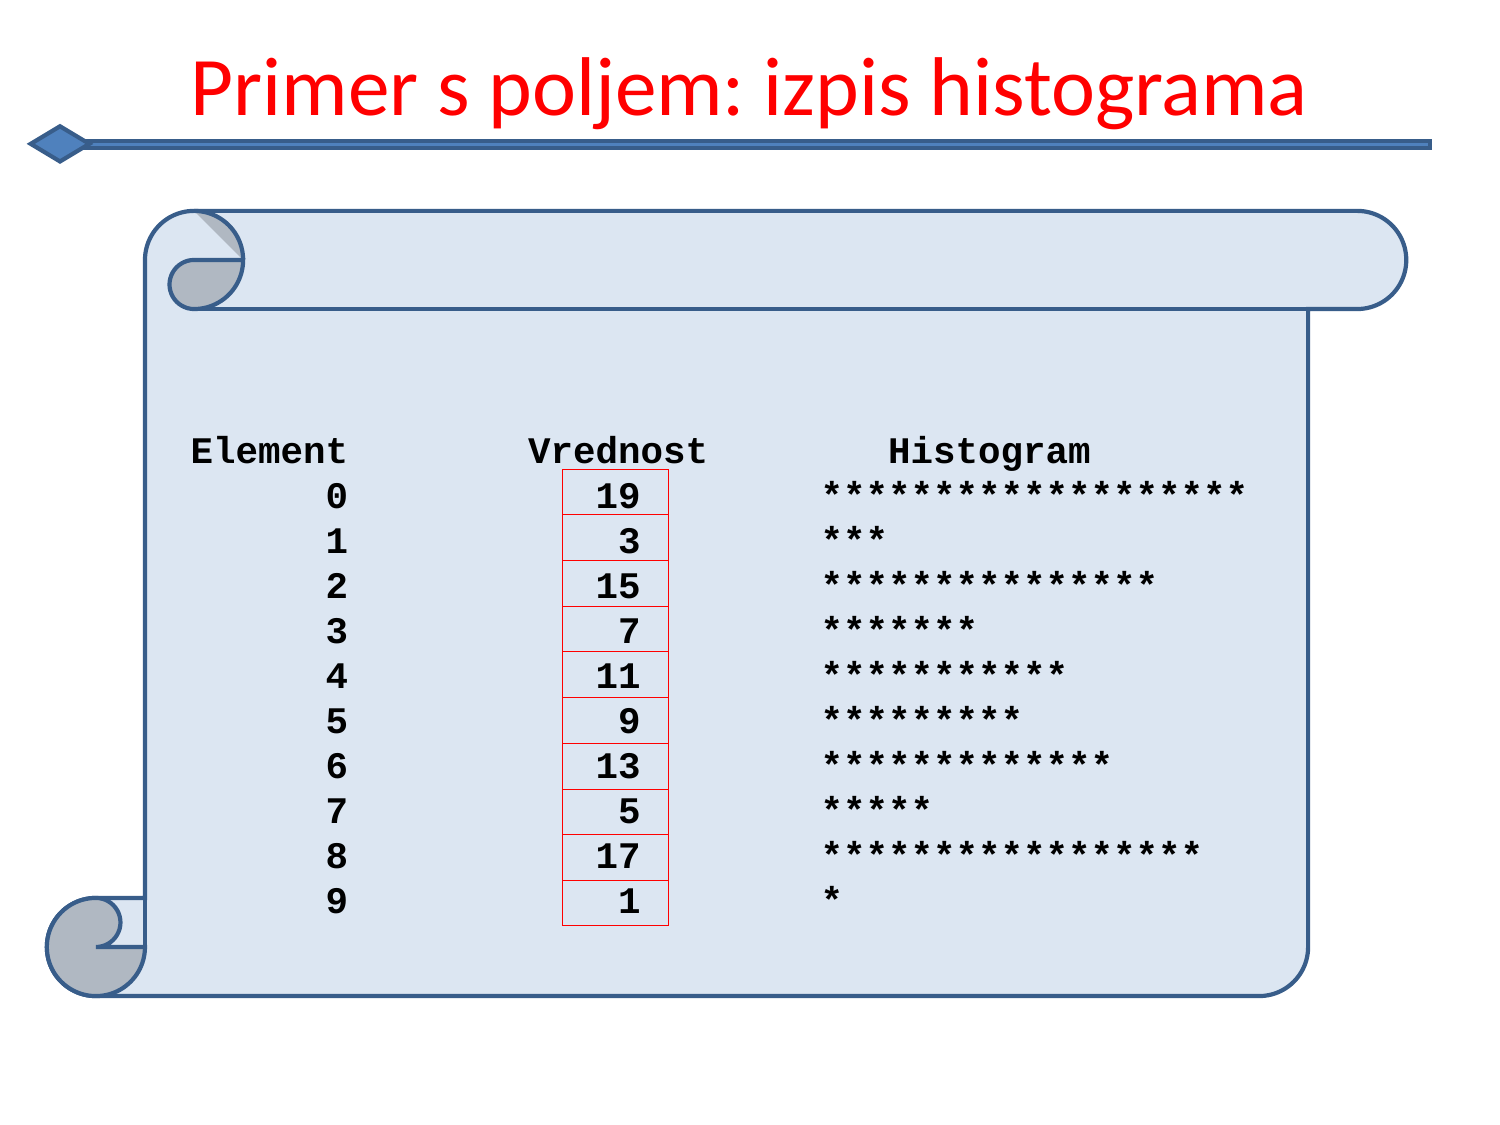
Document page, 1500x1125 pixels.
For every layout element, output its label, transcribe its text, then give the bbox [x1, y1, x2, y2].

text_box [46, 210, 1407, 997]
title Primer s poljem: izpis histograma [75, 23, 1426, 141]
text_box Element Vrednost Histogram 0 19 ******************* 1 3 *** 2 15 *************** 3 7 ******* 4 11 *********** 5 9 ********* 6 13 ************* 7 5 ***** 8 17 ***************** 9 1 * [175, 328, 1289, 974]
